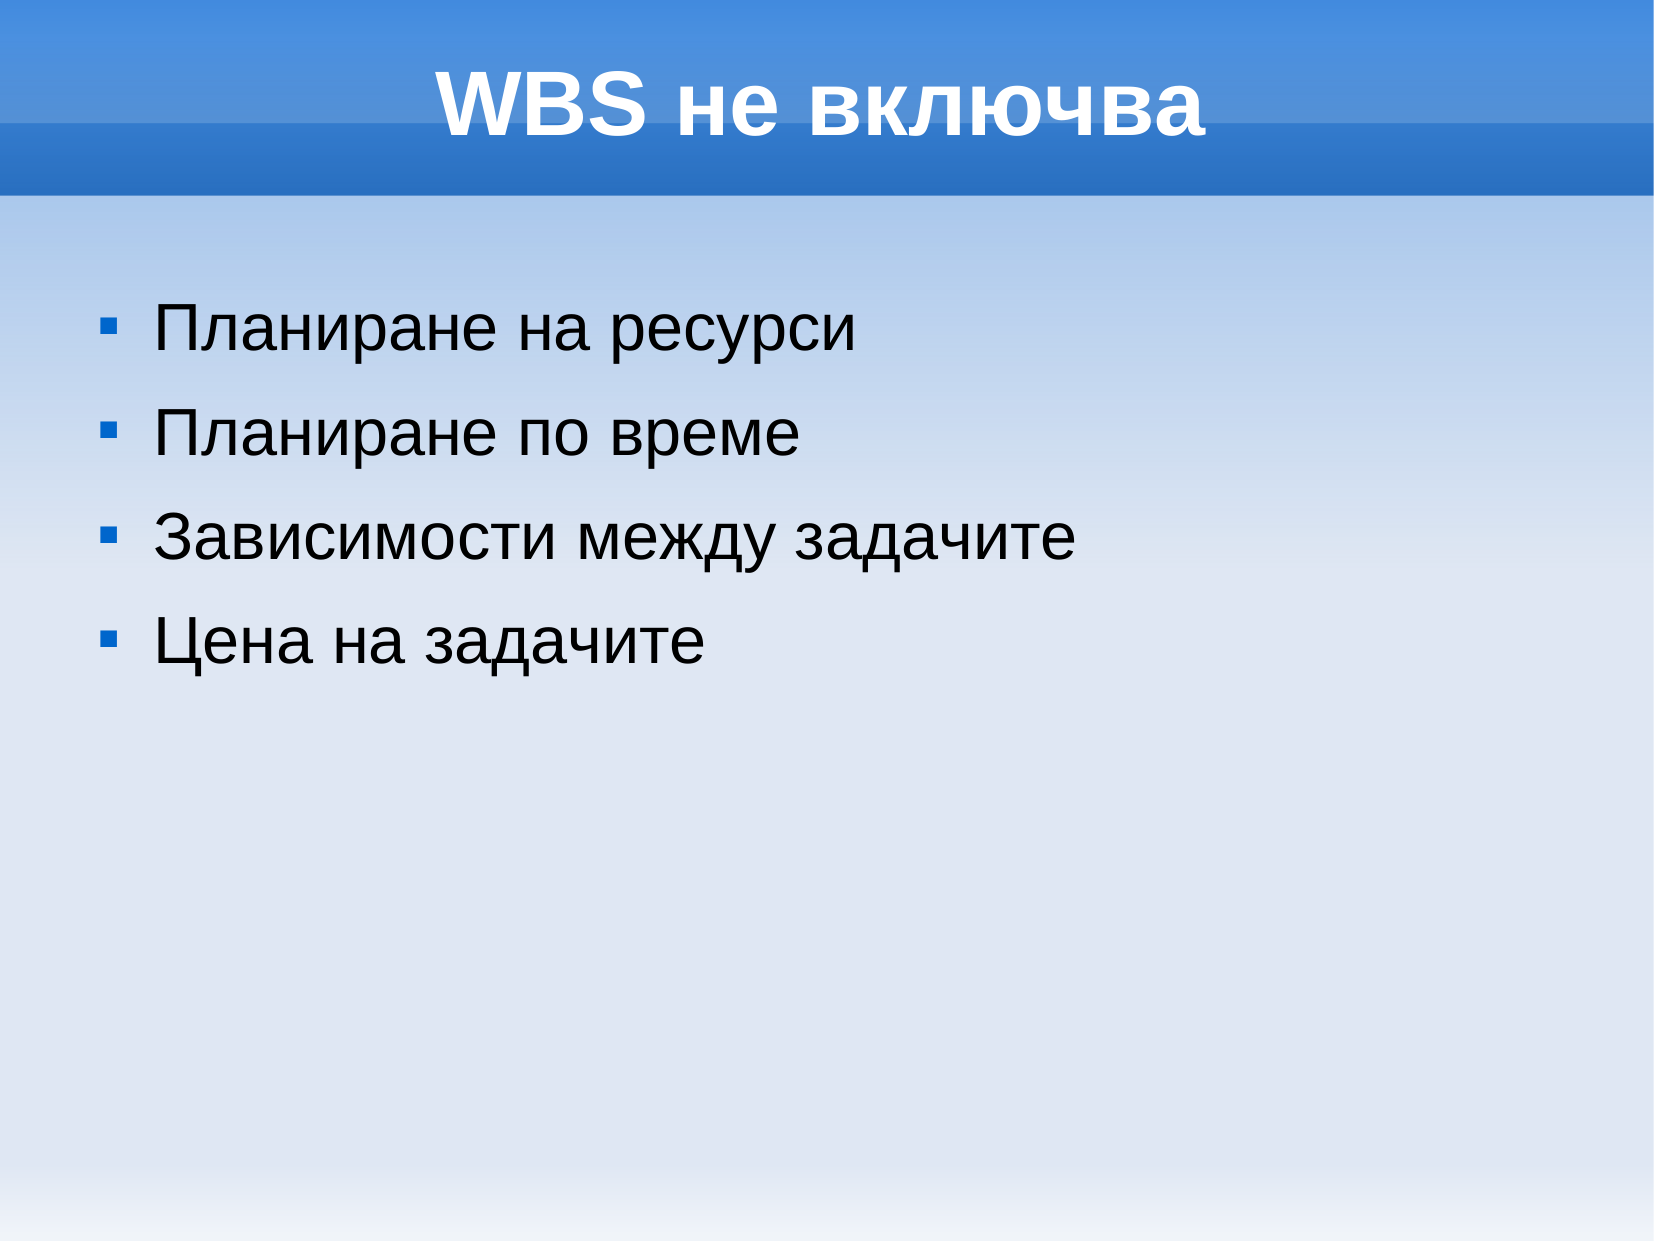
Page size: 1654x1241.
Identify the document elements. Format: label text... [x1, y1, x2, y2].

list Планиране на ресурси Планиране по време Зависимости между задачите Цена на задачите [82, 290, 1571, 1109]
title WBS не включва [76, 0, 1565, 208]
picture [0, 0, 1654, 1241]
